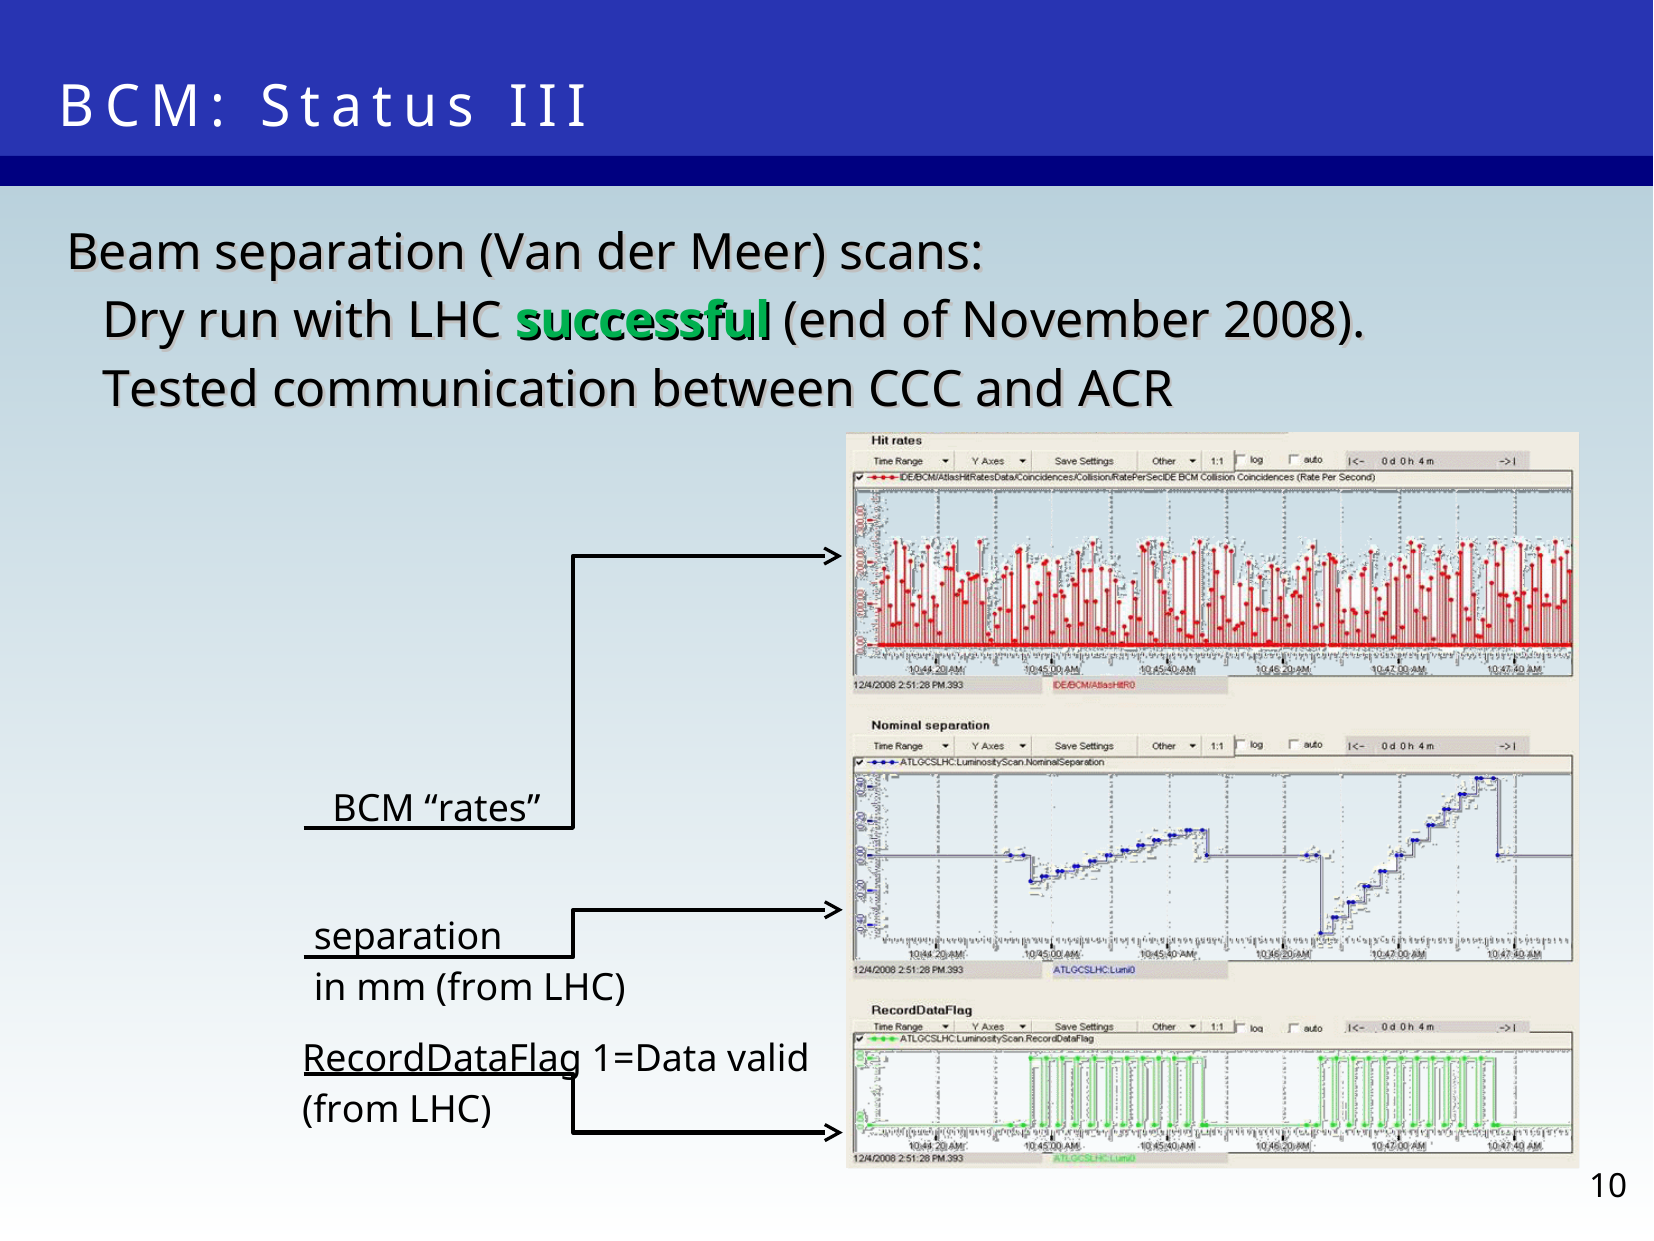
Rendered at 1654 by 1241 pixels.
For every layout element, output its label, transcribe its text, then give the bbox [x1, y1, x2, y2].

text_box separation in mm (from LHC) [298, 902, 641, 1020]
text_box RecordDataFlag 1=Data valid (from LHC) [287, 1024, 967, 1142]
text_box BCM “rates” [317, 773, 556, 840]
picture [846, 432, 1579, 1168]
text_box Beam separation (Van der Meer) scans: Dry run with LHC successful (end of November 2008). Tested communication between CCC and ACR [31, 164, 1604, 473]
title BCM: Status III [58, 29, 1613, 178]
